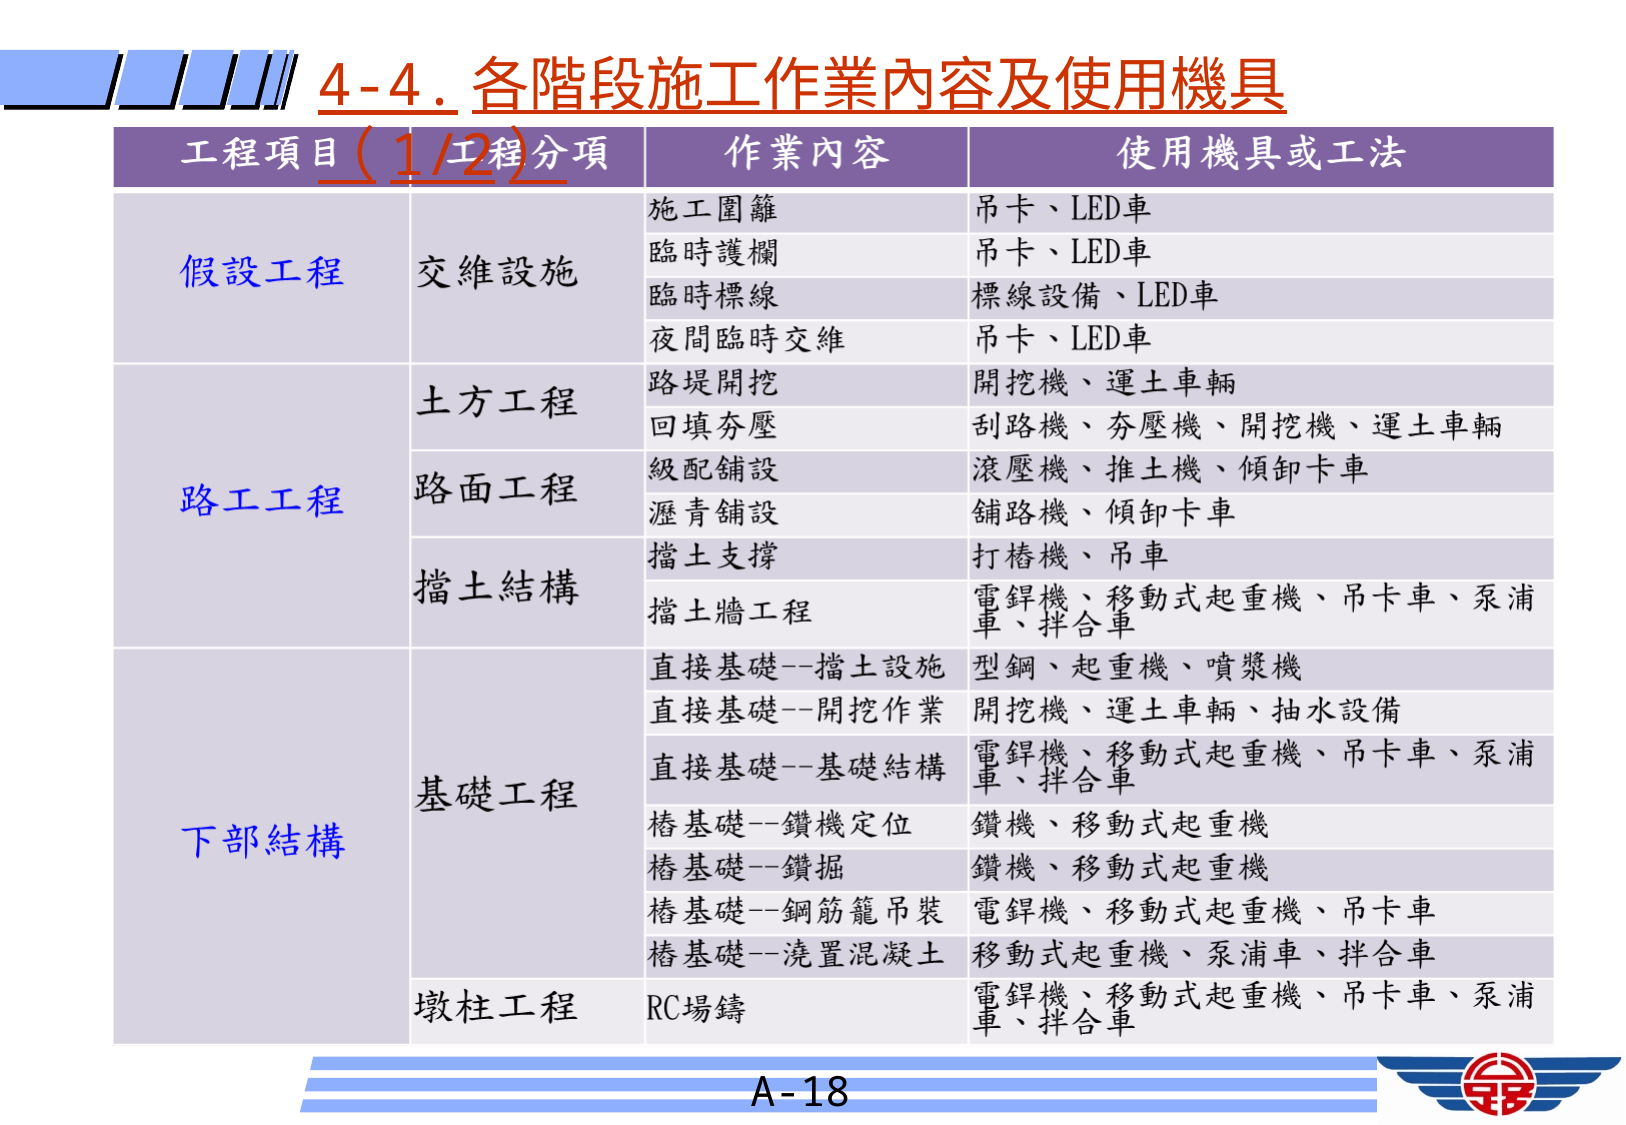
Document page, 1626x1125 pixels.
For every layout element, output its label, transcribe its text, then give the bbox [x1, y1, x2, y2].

picture [112, 112, 1555, 1060]
text_box 4-4.各階段施工作業內容及使用機具（1/2） [302, 39, 1486, 153]
